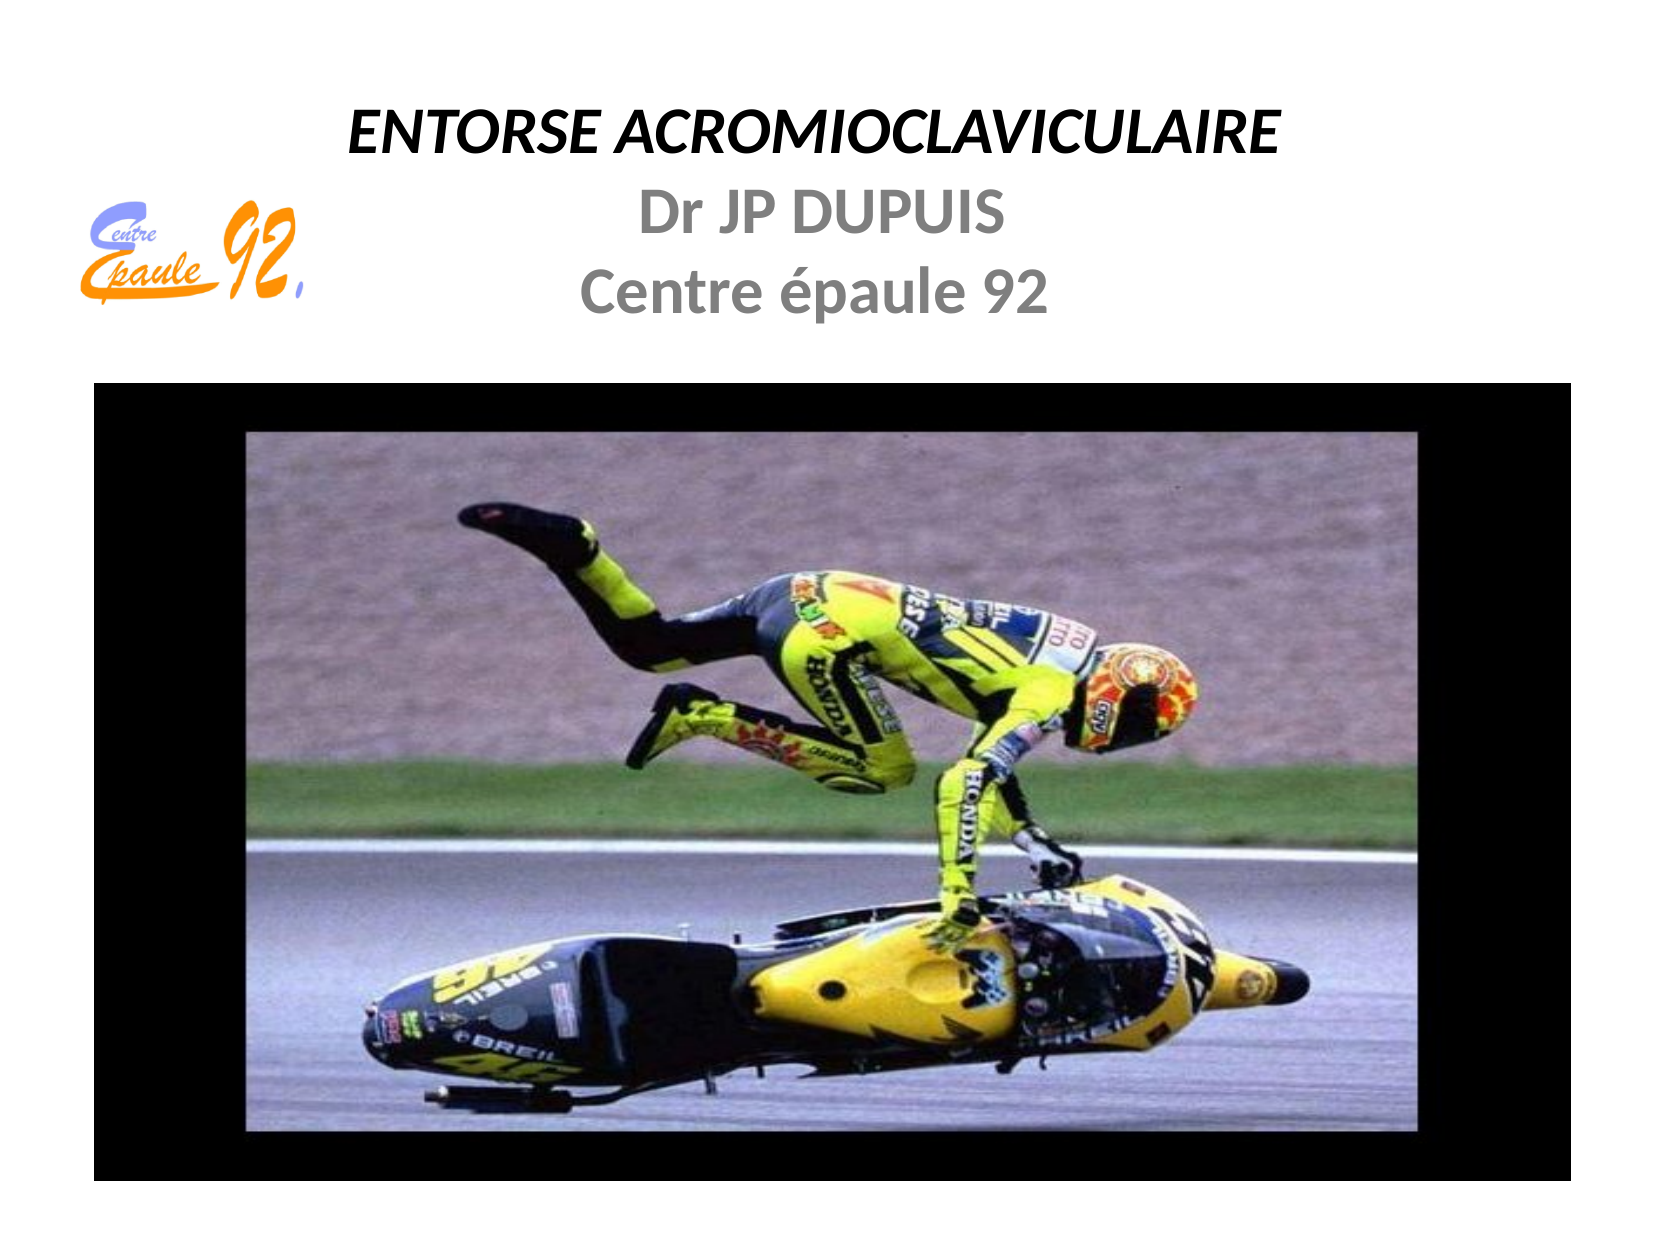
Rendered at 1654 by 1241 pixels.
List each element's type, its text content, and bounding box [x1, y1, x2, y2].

title ENTORSE ACROMIOCLAVICULAIRE Dr JP DUPUIS Centre épaule 92 [58, 76, 1571, 337]
picture [94, 383, 1571, 1182]
picture [70, 183, 319, 329]
